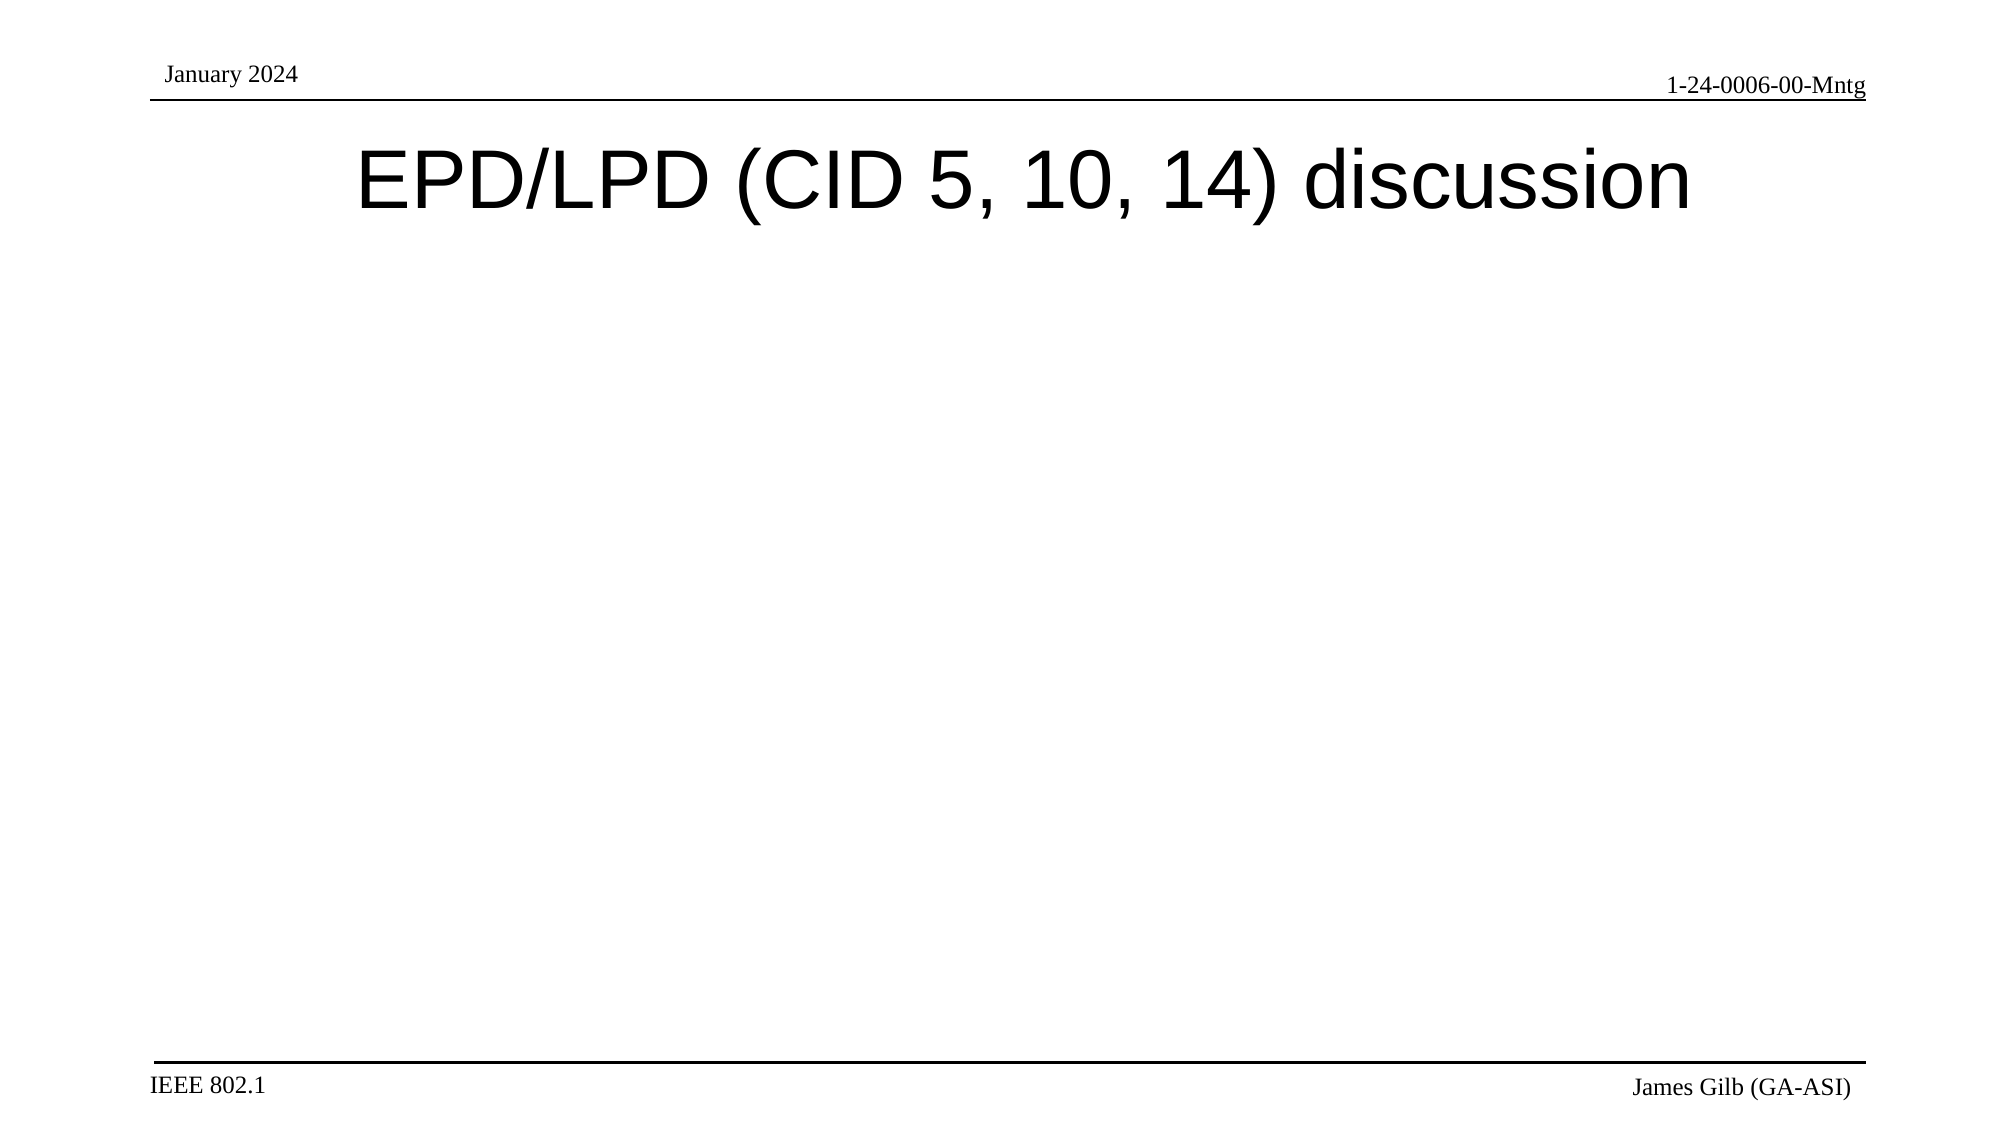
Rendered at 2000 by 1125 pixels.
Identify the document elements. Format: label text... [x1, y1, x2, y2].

title EPD/LPD (CID 5, 10, 14) discussion [149, 112, 1900, 238]
